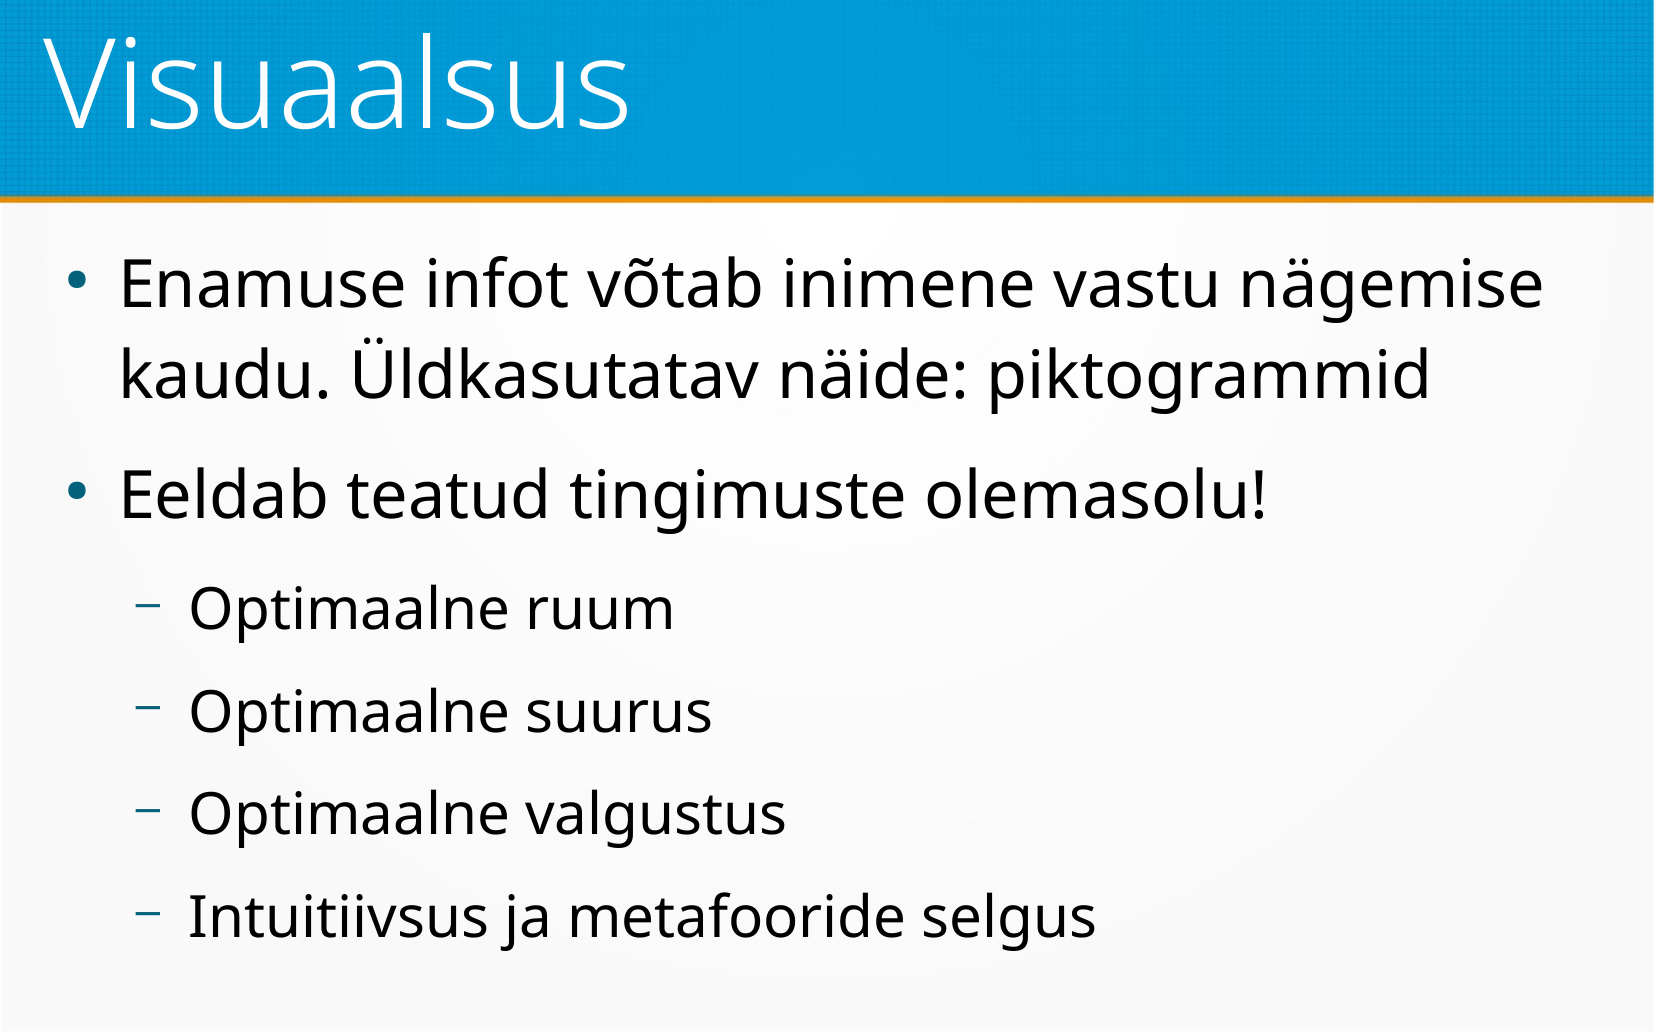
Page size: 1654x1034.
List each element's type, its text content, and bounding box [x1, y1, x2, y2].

title Visuaalsus [43, 0, 1619, 166]
picture [0, 195, 1654, 1034]
list Enamuse infot võtab inimene vastu nägemise kaudu. Üldkasutatav näide: piktogrammid Eeldab teatud tingimuste olemasolu! Optimaalne ruum Optimaalne suurus Optimaalne valgustus Intuitiivsus ja metafooride selgus [47, 236, 1607, 1002]
